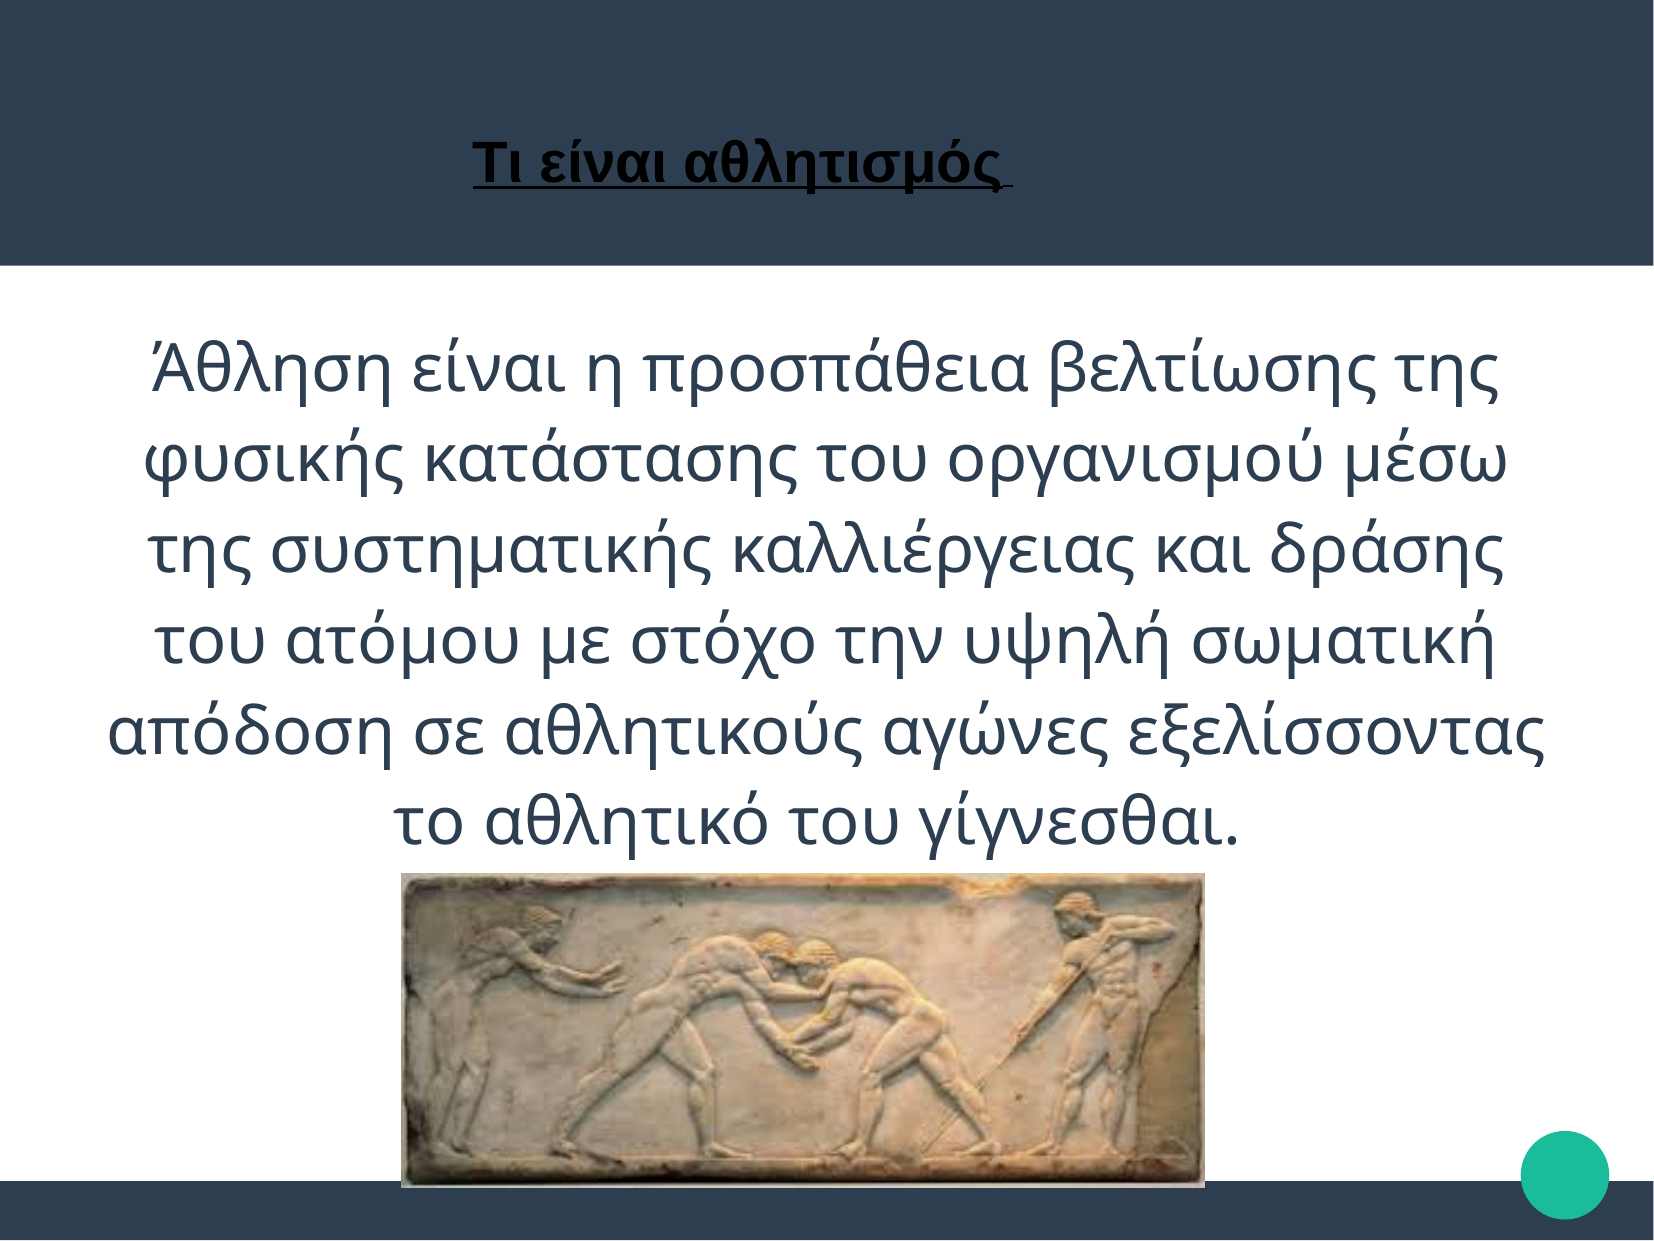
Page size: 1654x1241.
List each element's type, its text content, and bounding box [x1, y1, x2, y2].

title Τι είναι αθλητισμός [472, 59, 1028, 267]
subtitle Άθληση είναι η προσπάθεια βελτίωσης της φυσικής κατάστασης του οργανισμού μέσω της συστηματικής καλλιέργειας και δράσης του ατόμου με στόχο την υψηλή σωματική απόδοση σε αθλητικούς αγώνες εξελίσσοντας το αθλητικό του γίγνεσθαι. [82, 290, 1571, 1010]
picture [401, 873, 1205, 1188]
